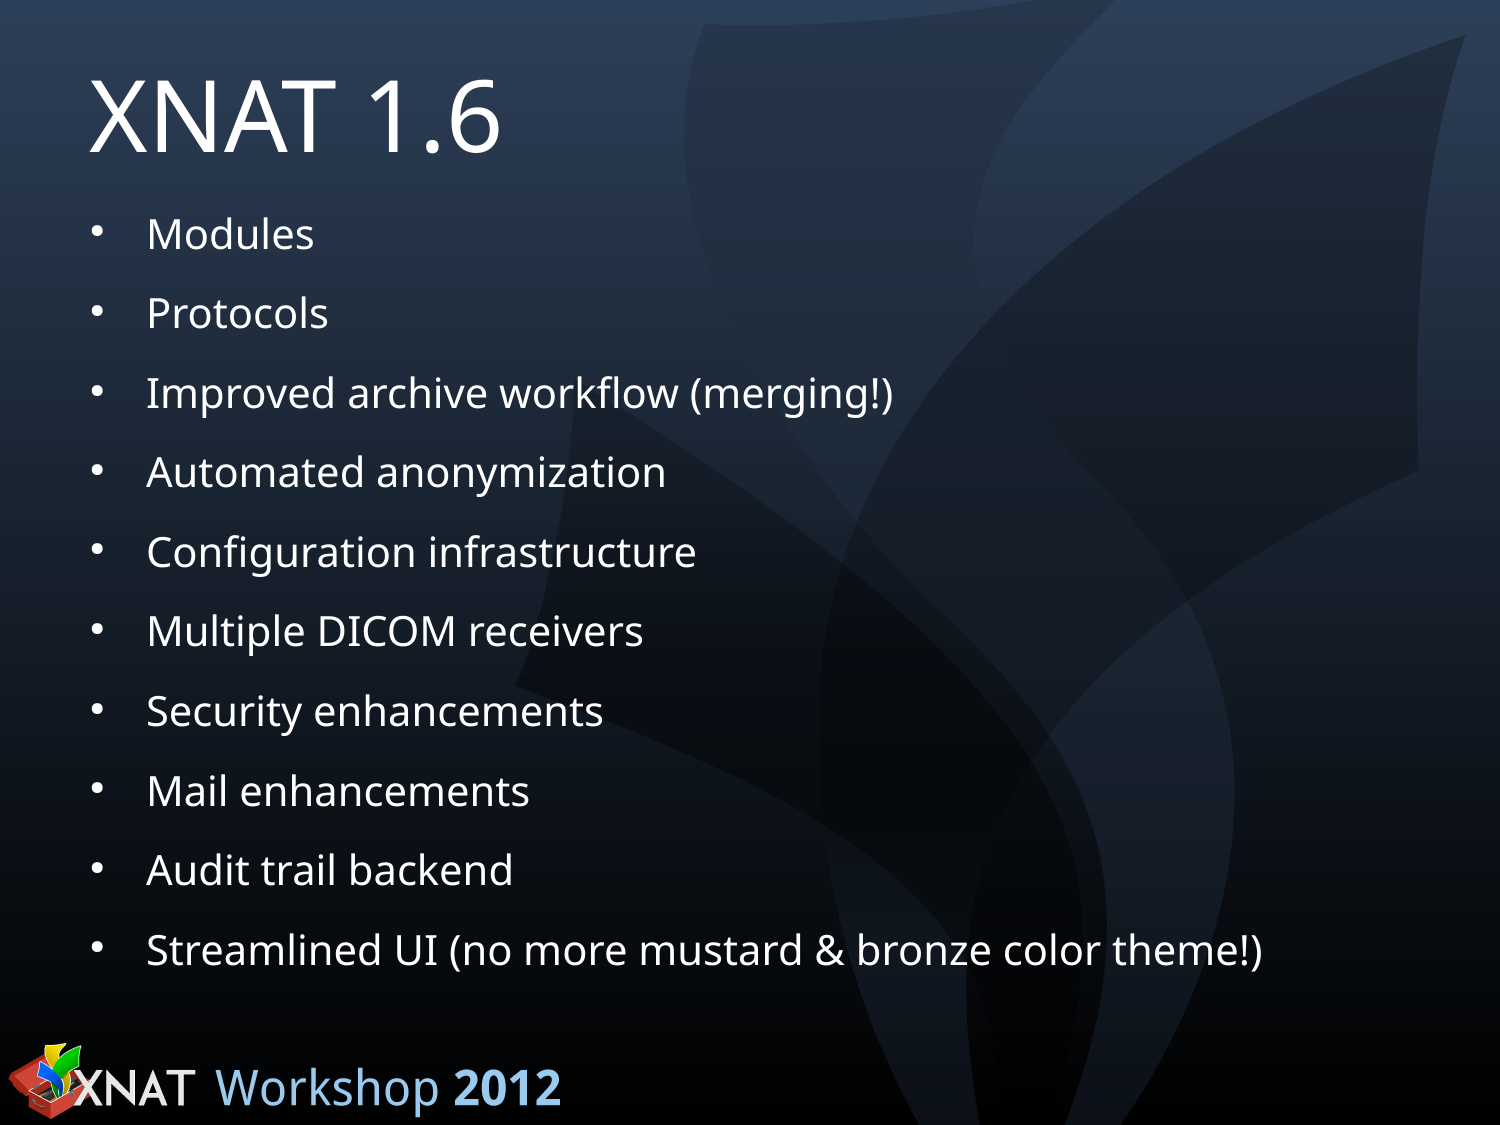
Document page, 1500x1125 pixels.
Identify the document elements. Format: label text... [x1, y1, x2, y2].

list Modules Protocols Improved archive workflow (merging!) Automated anonymization Configuration infrastructure Multiple DICOM receivers Security enhancements Mail enhancements Audit trail backend Streamlined UI (no more mustard & bronze color theme!) [75, 200, 1426, 976]
picture [0, 0, 1500, 1125]
title XNAT 1.6 [75, 45, 1425, 188]
